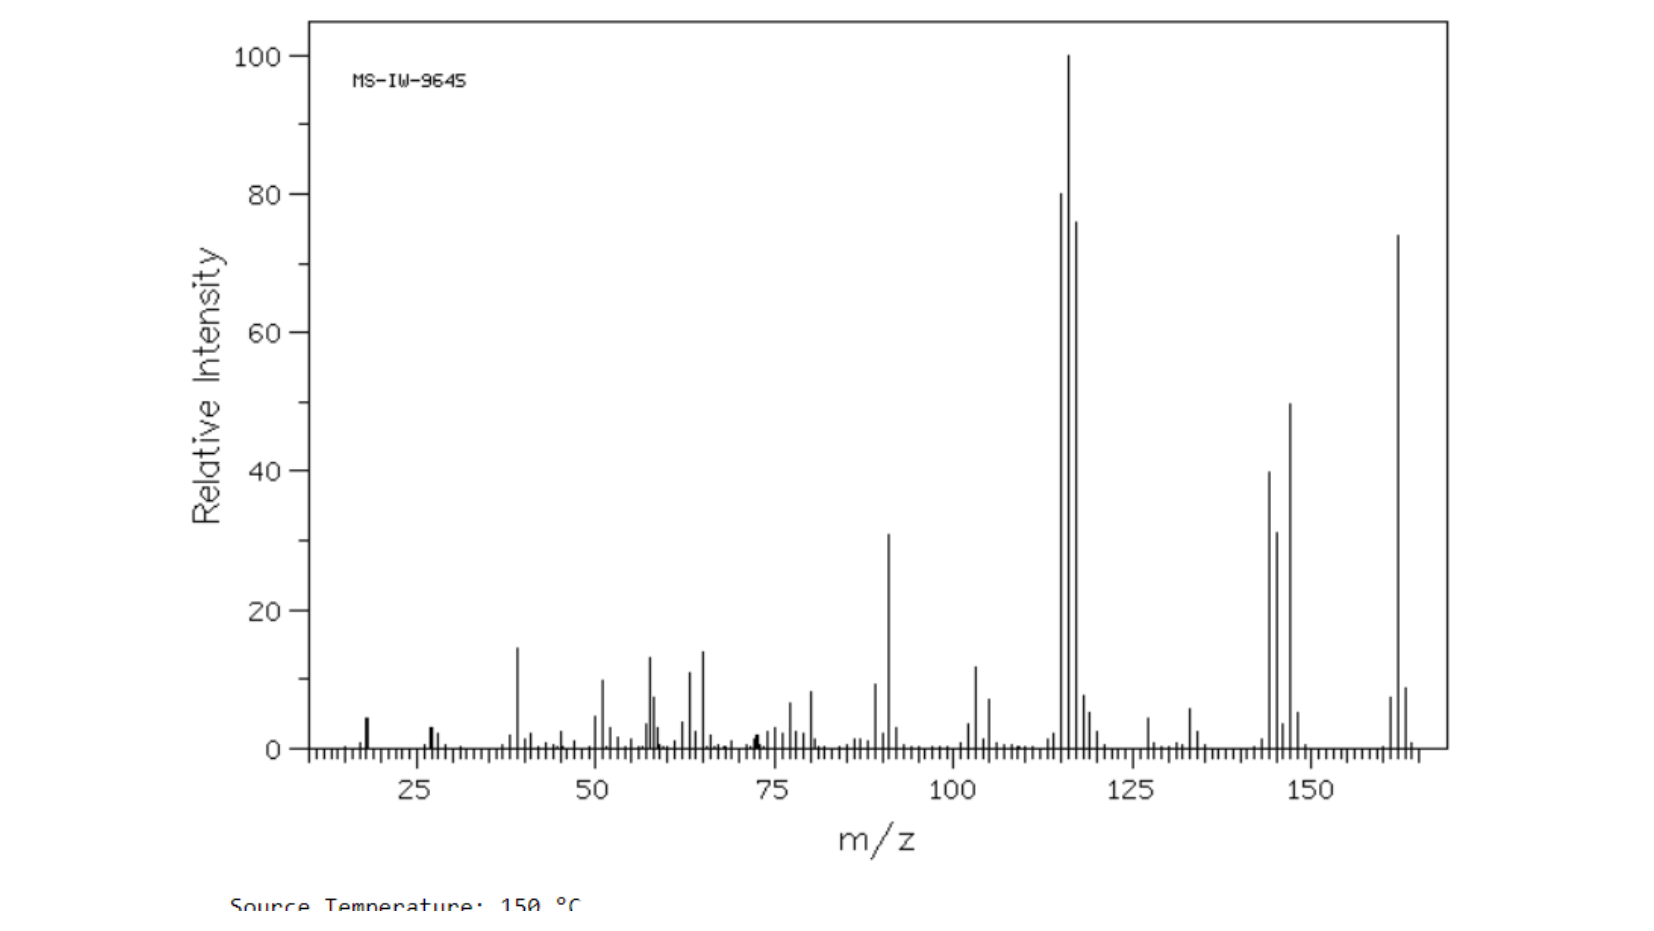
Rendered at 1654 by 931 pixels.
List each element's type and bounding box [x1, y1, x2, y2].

picture [177, 0, 1571, 911]
